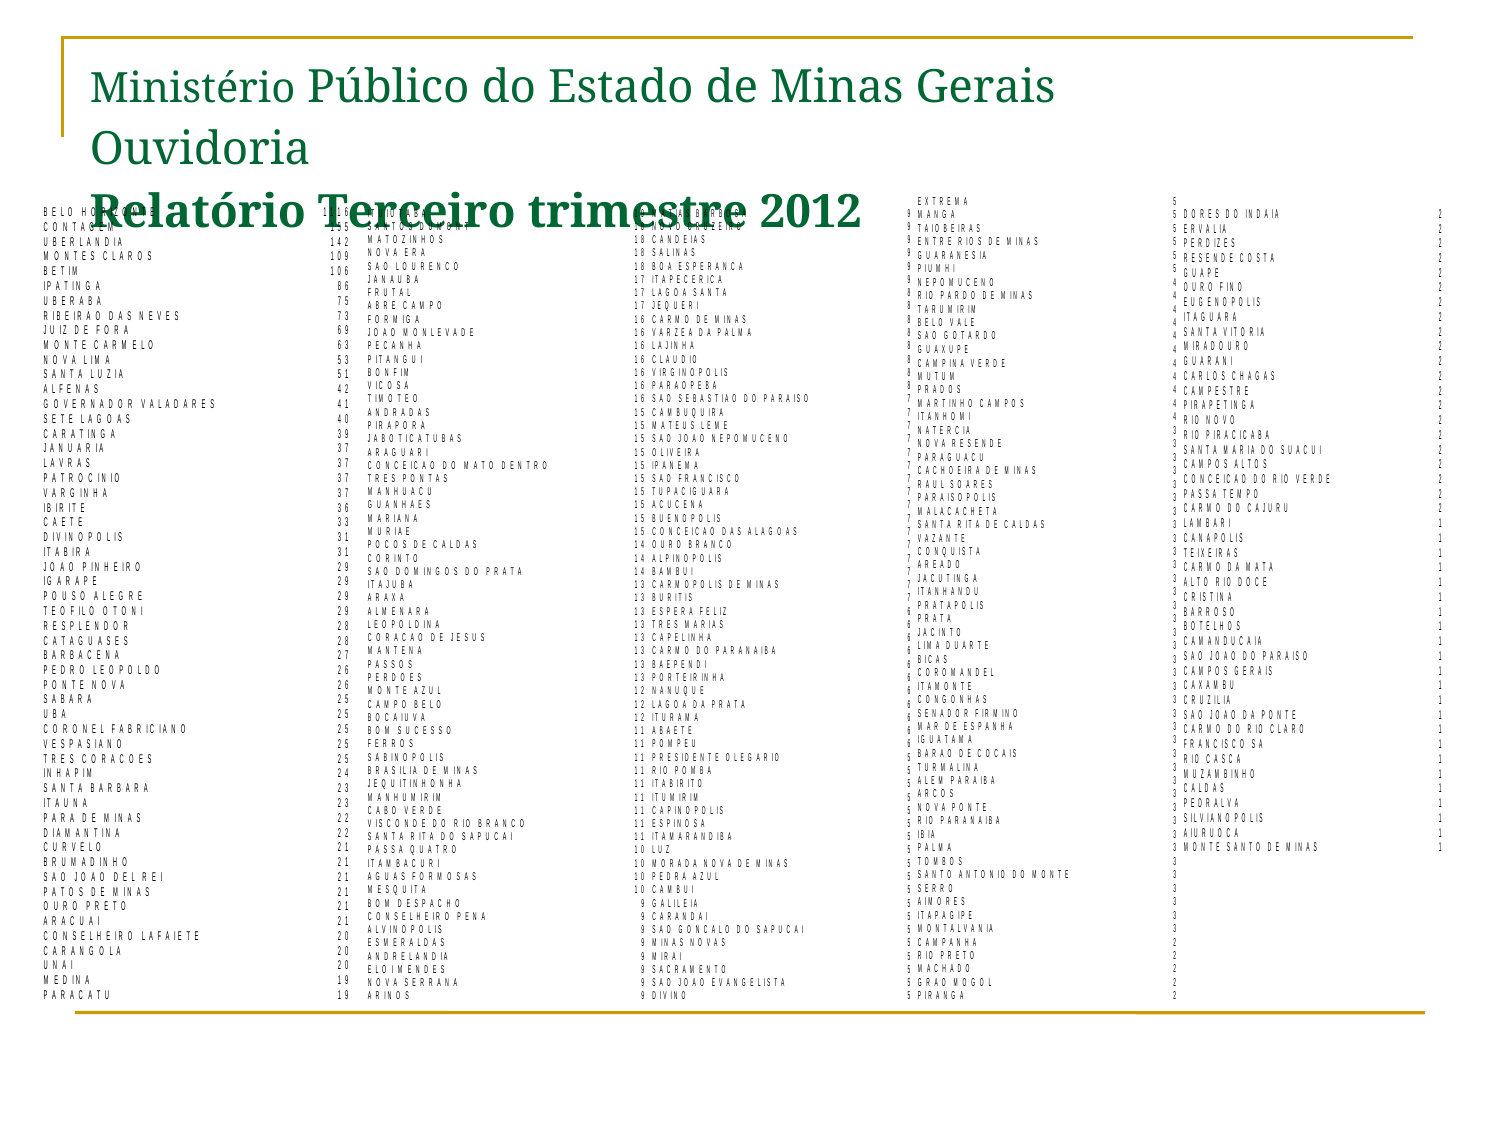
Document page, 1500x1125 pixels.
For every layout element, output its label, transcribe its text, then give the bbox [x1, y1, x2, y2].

chart [40, 204, 355, 1004]
title Ministério Público do Estado de Minas Gerais Ouvidoria Relatório Terceiro trimestre 2012 [75, 45, 1426, 216]
chart [365, 194, 1447, 1004]
